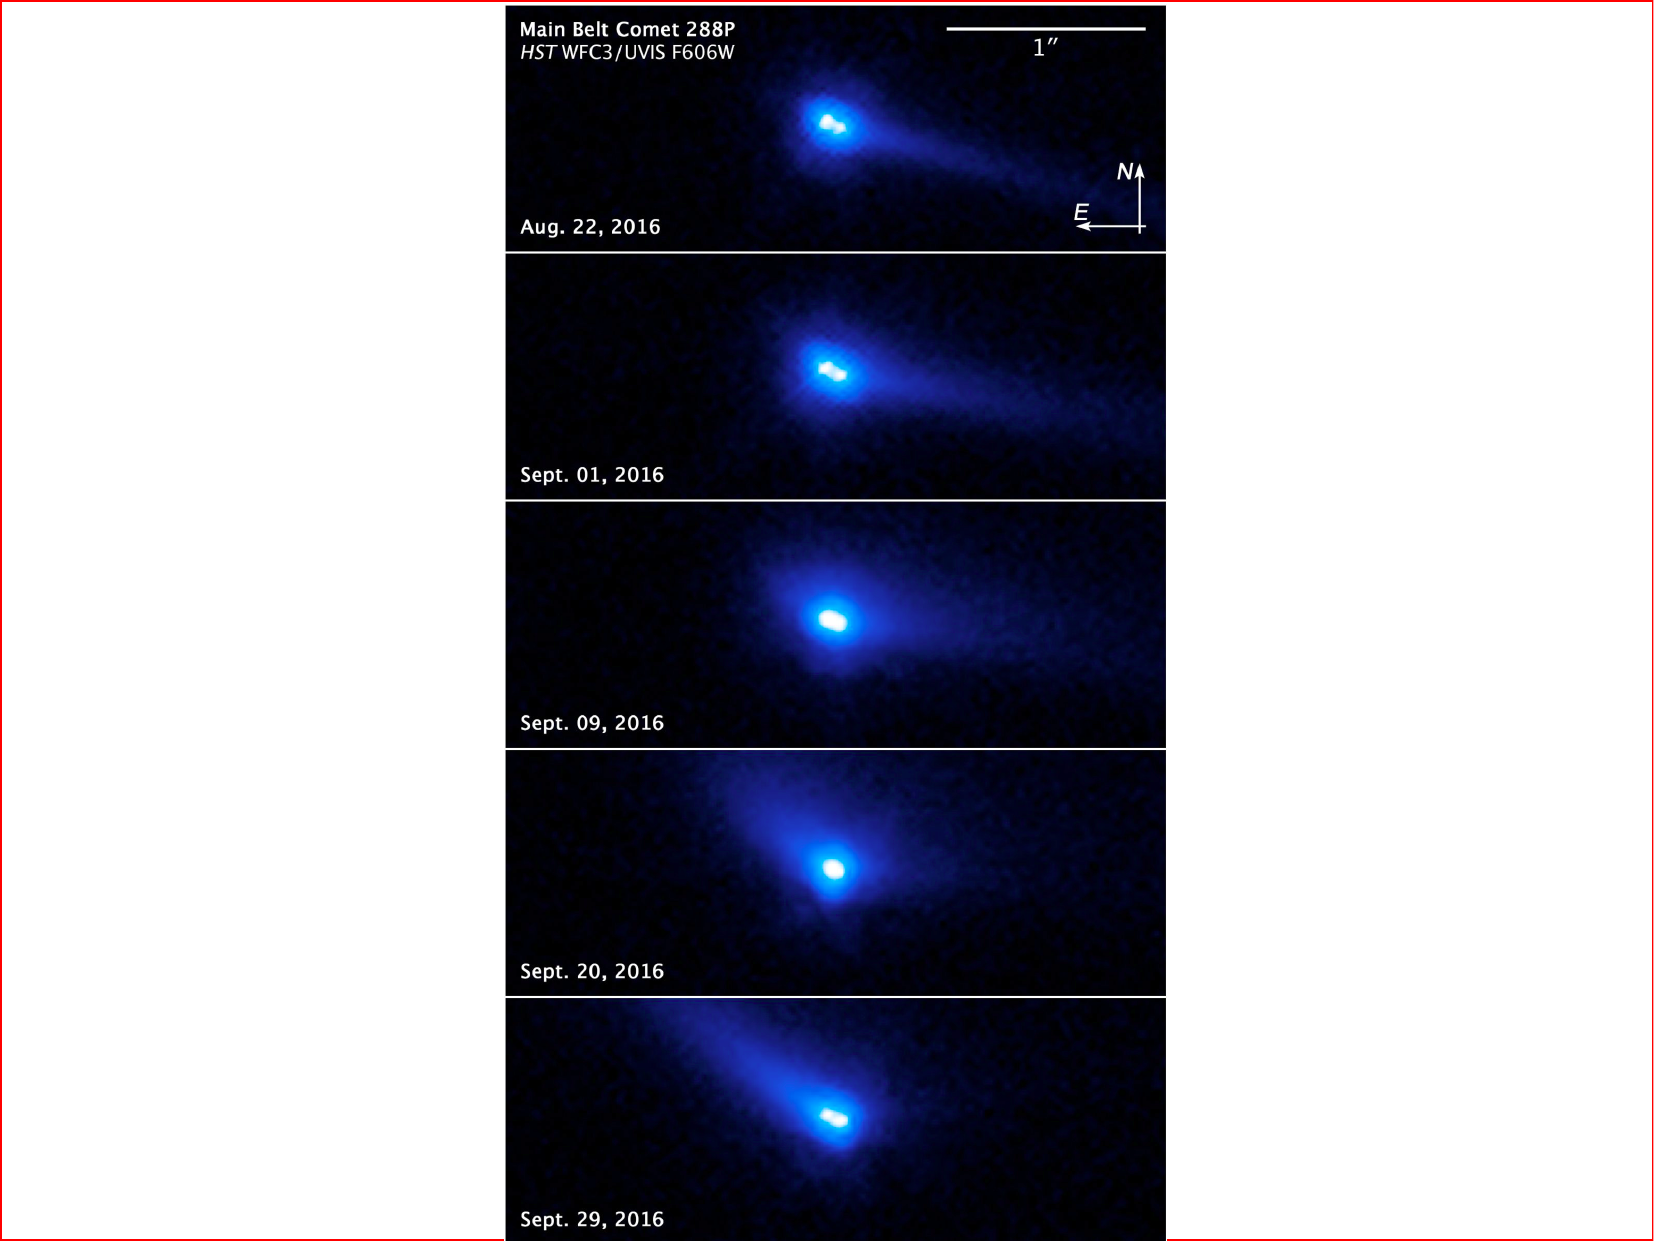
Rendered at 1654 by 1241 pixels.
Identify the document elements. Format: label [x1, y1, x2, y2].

picture [504, 4, 1167, 1241]
